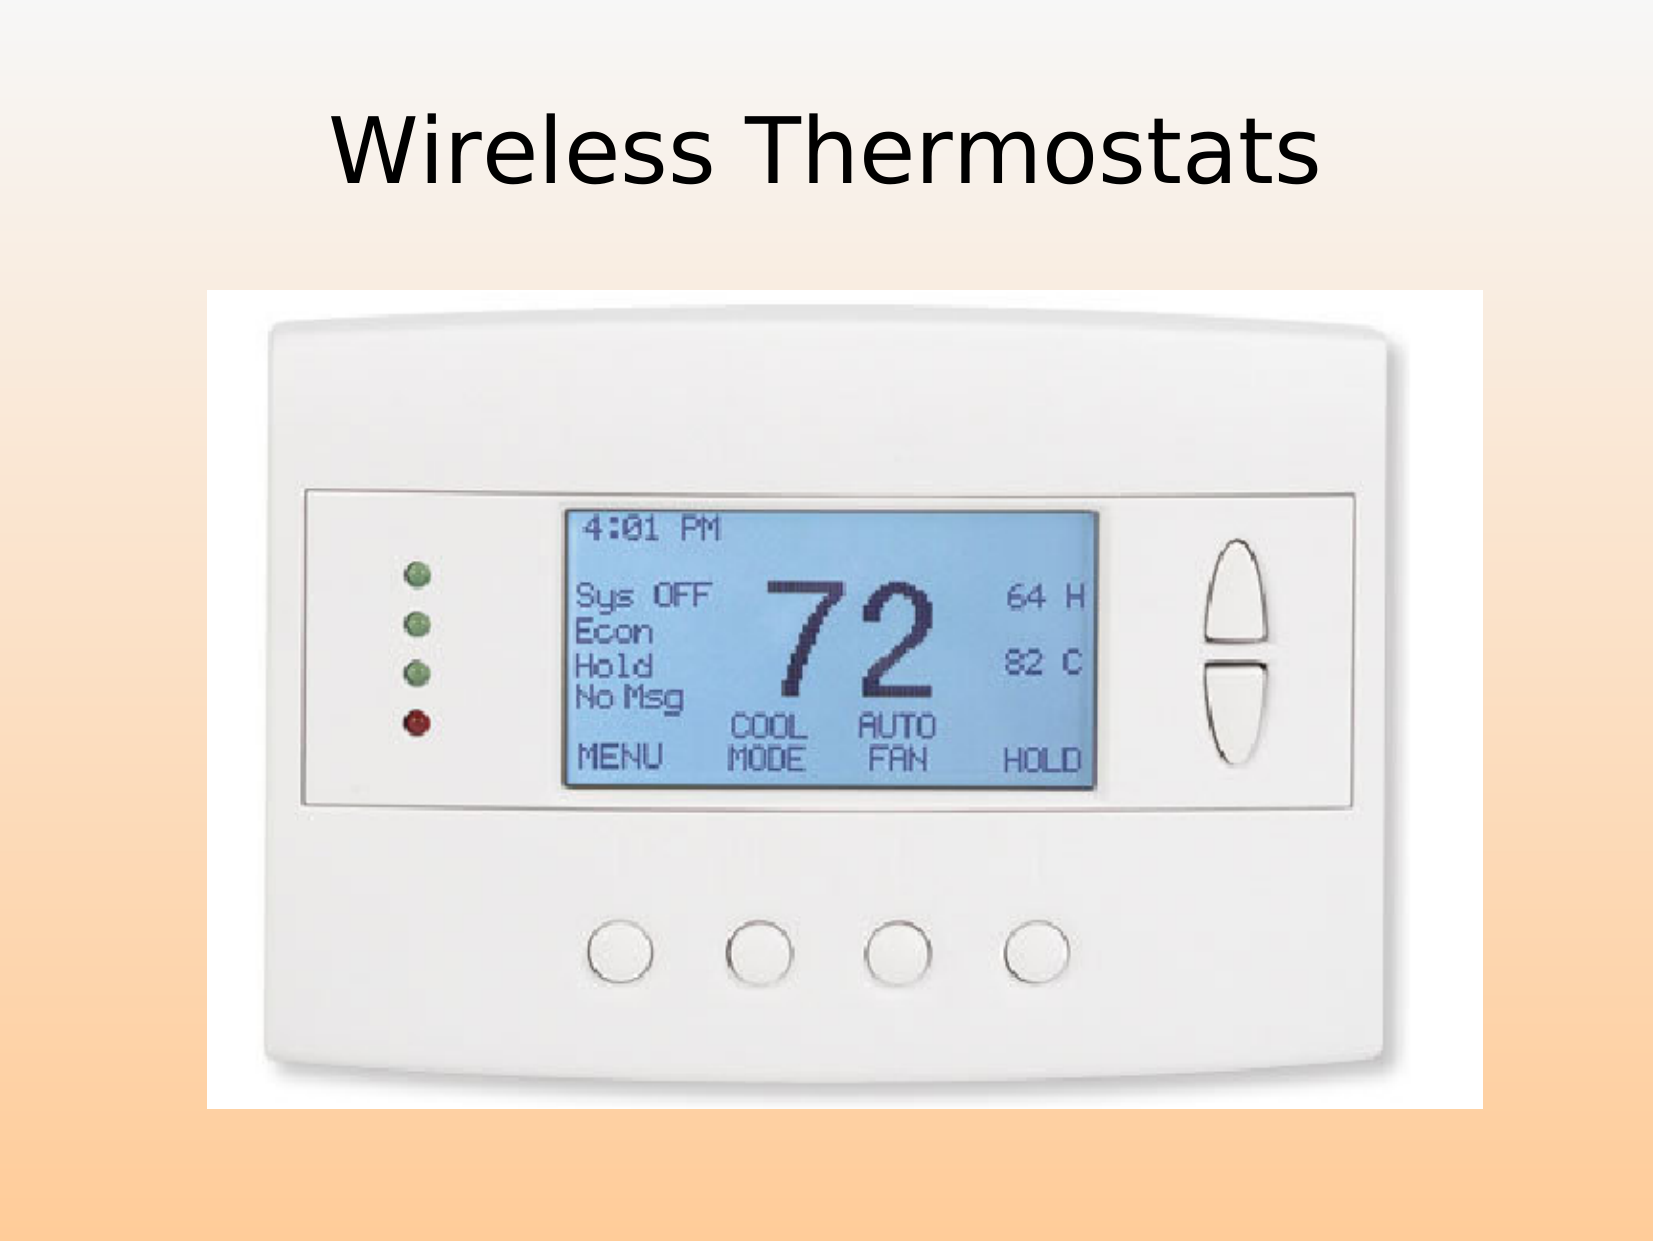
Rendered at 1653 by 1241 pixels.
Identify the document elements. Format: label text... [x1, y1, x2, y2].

title Wireless Thermostats [82, 49, 1570, 257]
chart [58, 290, 1547, 1109]
